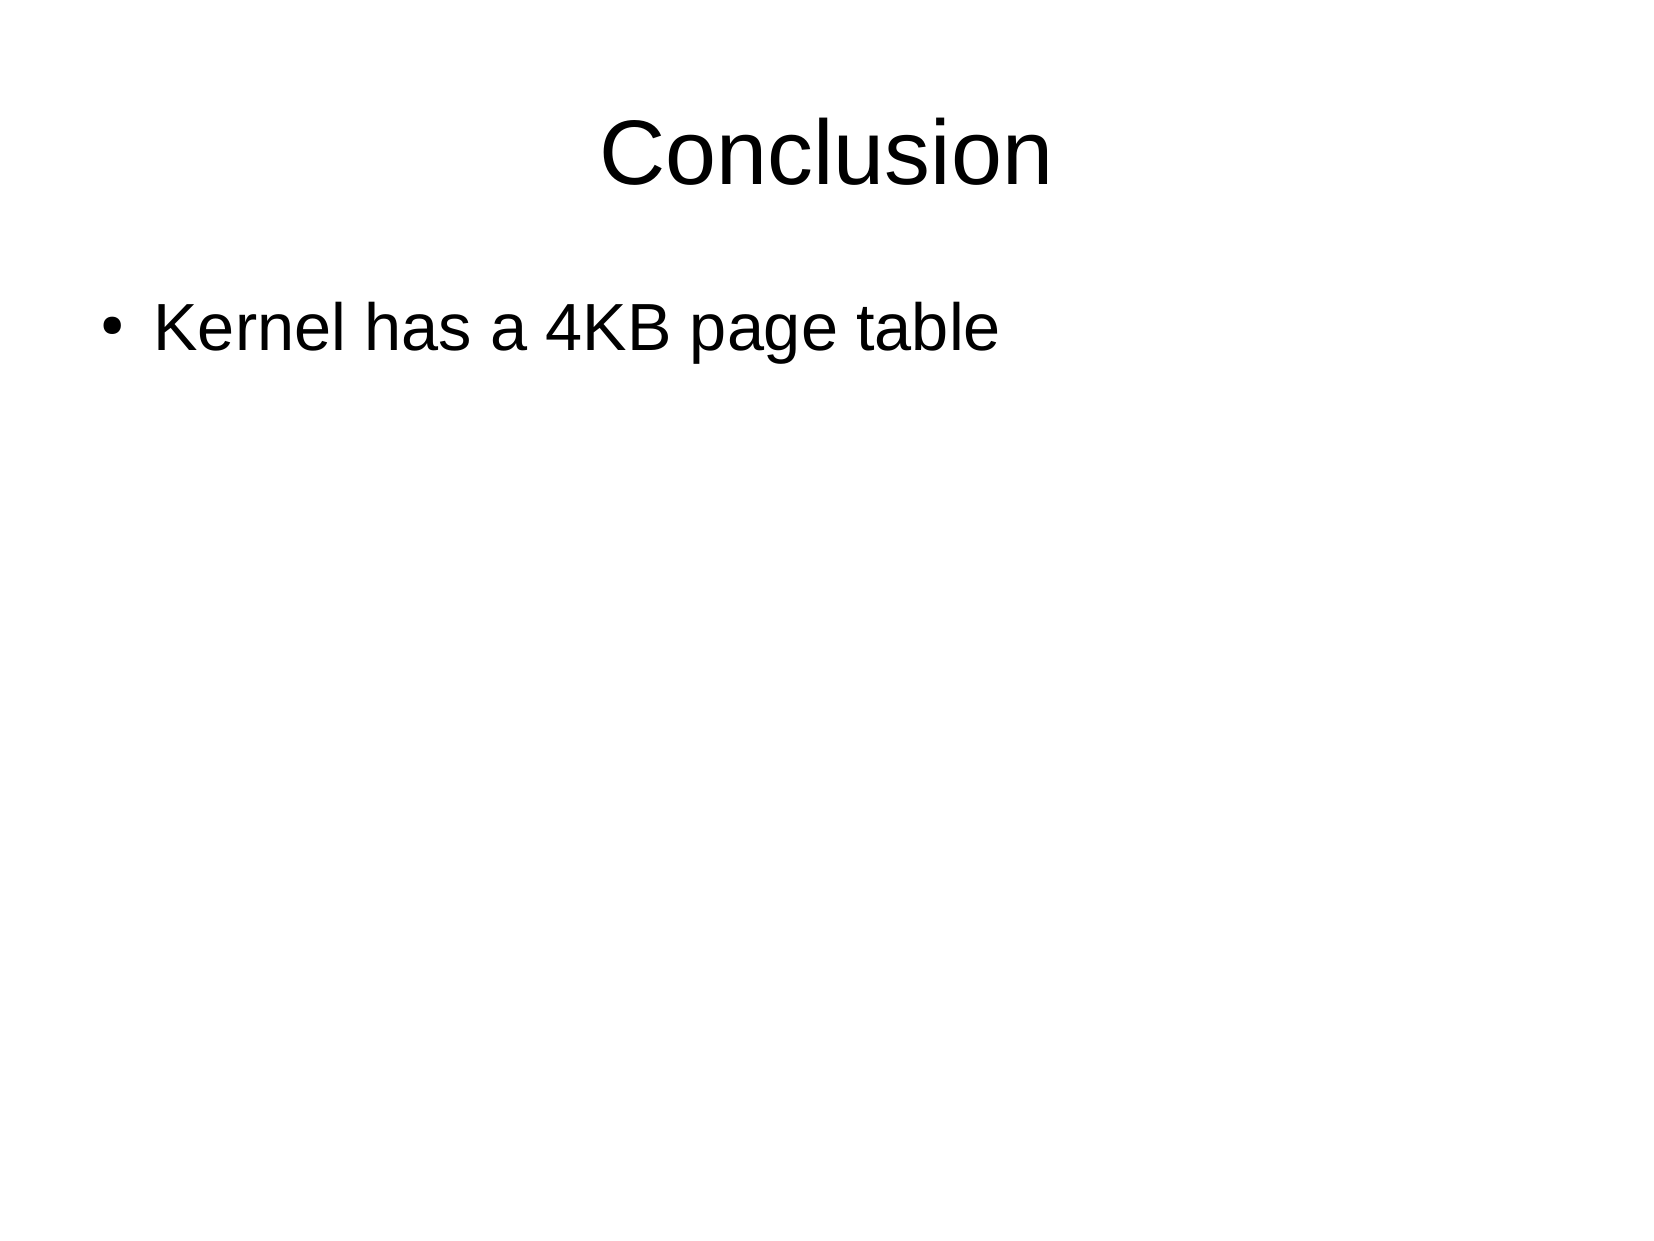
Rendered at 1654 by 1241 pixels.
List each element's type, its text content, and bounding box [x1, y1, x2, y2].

list Kernel has a 4KB page table [82, 290, 1571, 1010]
title Conclusion [82, 49, 1571, 257]
